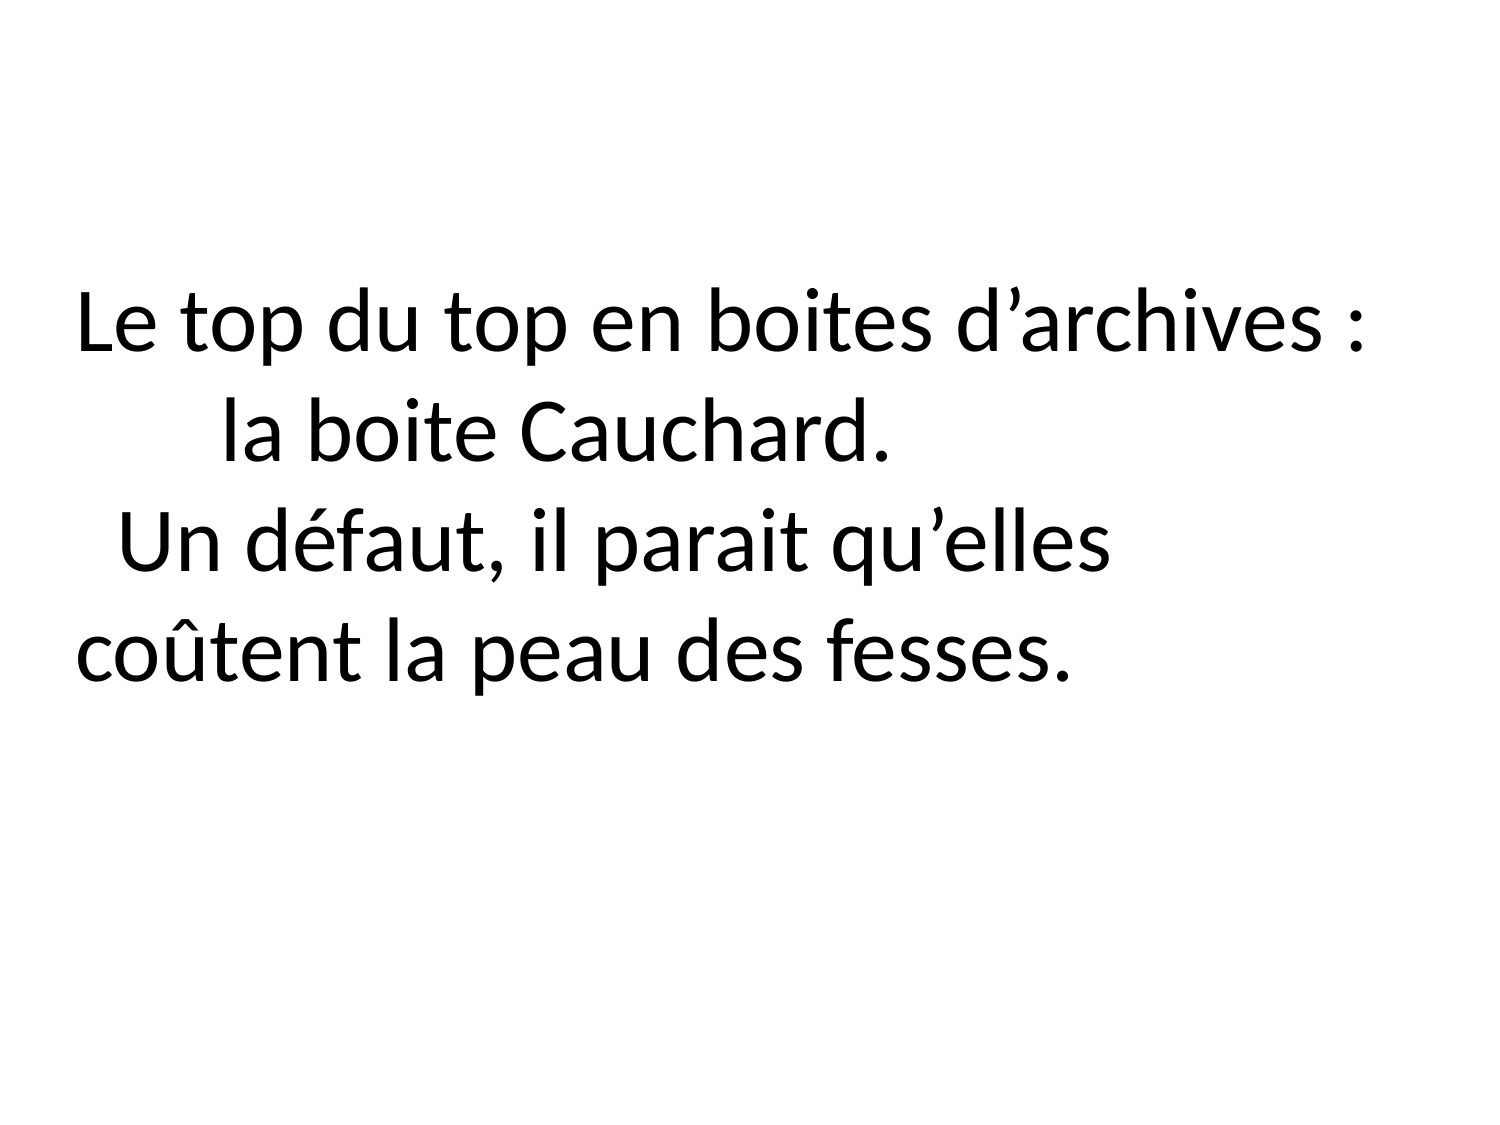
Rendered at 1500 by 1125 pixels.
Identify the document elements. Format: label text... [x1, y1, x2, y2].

subtitle Le top du top en boites d’archives : la boite Cauchard. Un défaut, il parait qu’elles coûtent la peau des fesses. [75, 44, 1425, 916]
